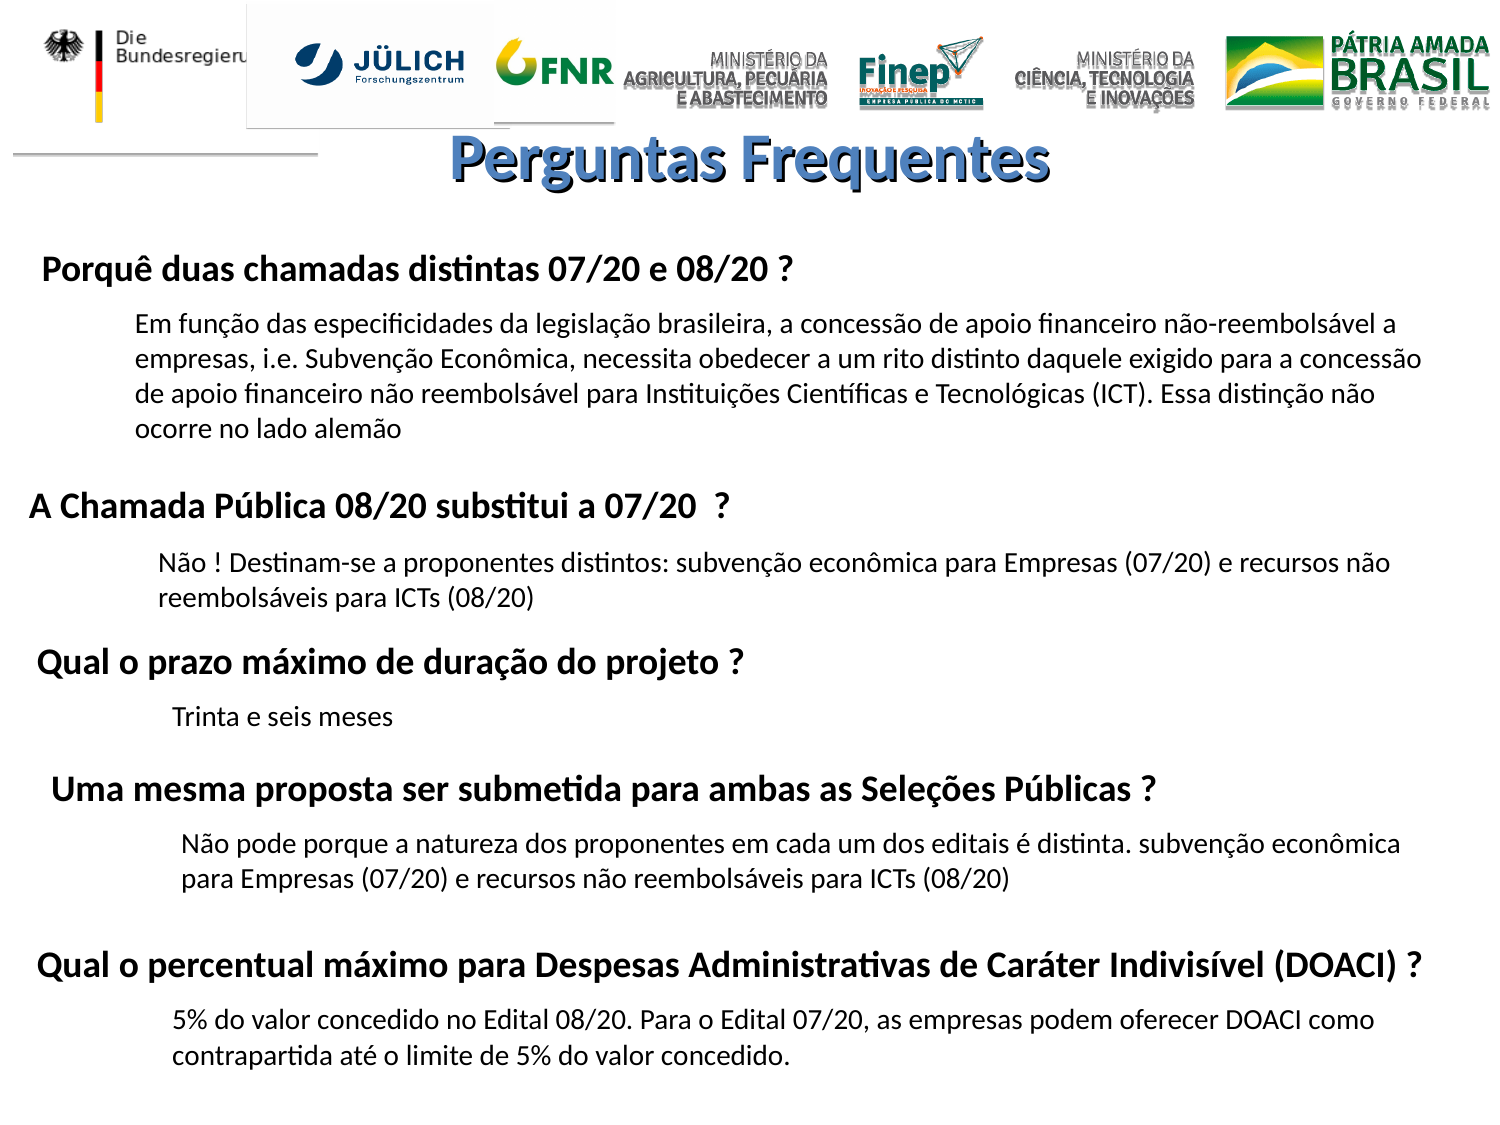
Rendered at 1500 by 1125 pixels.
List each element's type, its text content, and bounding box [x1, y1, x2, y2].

text_box Perguntas Frequentes [0, 105, 1500, 196]
text_box Não ! Destinam-se a proponentes distintos: subvenção econômica para Empresas (07/20) e recursos não reembolsáveis para ICTs (08/20) [143, 536, 1478, 621]
text_box A Chamada Pública 08/20 substitui a 07/20 ? [14, 474, 1442, 534]
text_box 5% do valor concedido no Edital 08/20. Para o Edital 07/20, as empresas podem oferecer DOACI como contrapartida até o limite de 5% do valor concedido. [157, 993, 1492, 1078]
text_box Qual o percentual máximo para Despesas Administrativas de Caráter Indivisível (DOACI) ? [22, 933, 1450, 993]
text_box Qual o prazo máximo de duração do projeto ? [22, 629, 1450, 689]
text_box Porquê duas chamadas distintas 07/20 e 08/20 ? [27, 236, 1455, 296]
text_box Trinta e seis meses [157, 690, 1492, 740]
text_box Uma mesma proposta ser submetida para ambas as Seleções Públicas ? [36, 756, 1464, 816]
picture [13, 0, 1500, 105]
text_box Em função das especificidades da legislação brasileira, a concessão de apoio financeiro não-reembolsável a empresas, i.e. Subvenção Econômica, necessita obedecer a um rito distinto daquele exigido para a concessão de apoio financeiro não reembolsável para Instituições Científicas e Tecnológicas (ICT). Essa distinção não ocorre no lado alemão [120, 297, 1455, 452]
text_box Não pode porque a natureza dos proponentes em cada um dos editais é distinta. subvenção econômica para Empresas (07/20) e recursos não reembolsáveis para ICTs (08/20) [166, 817, 1456, 902]
